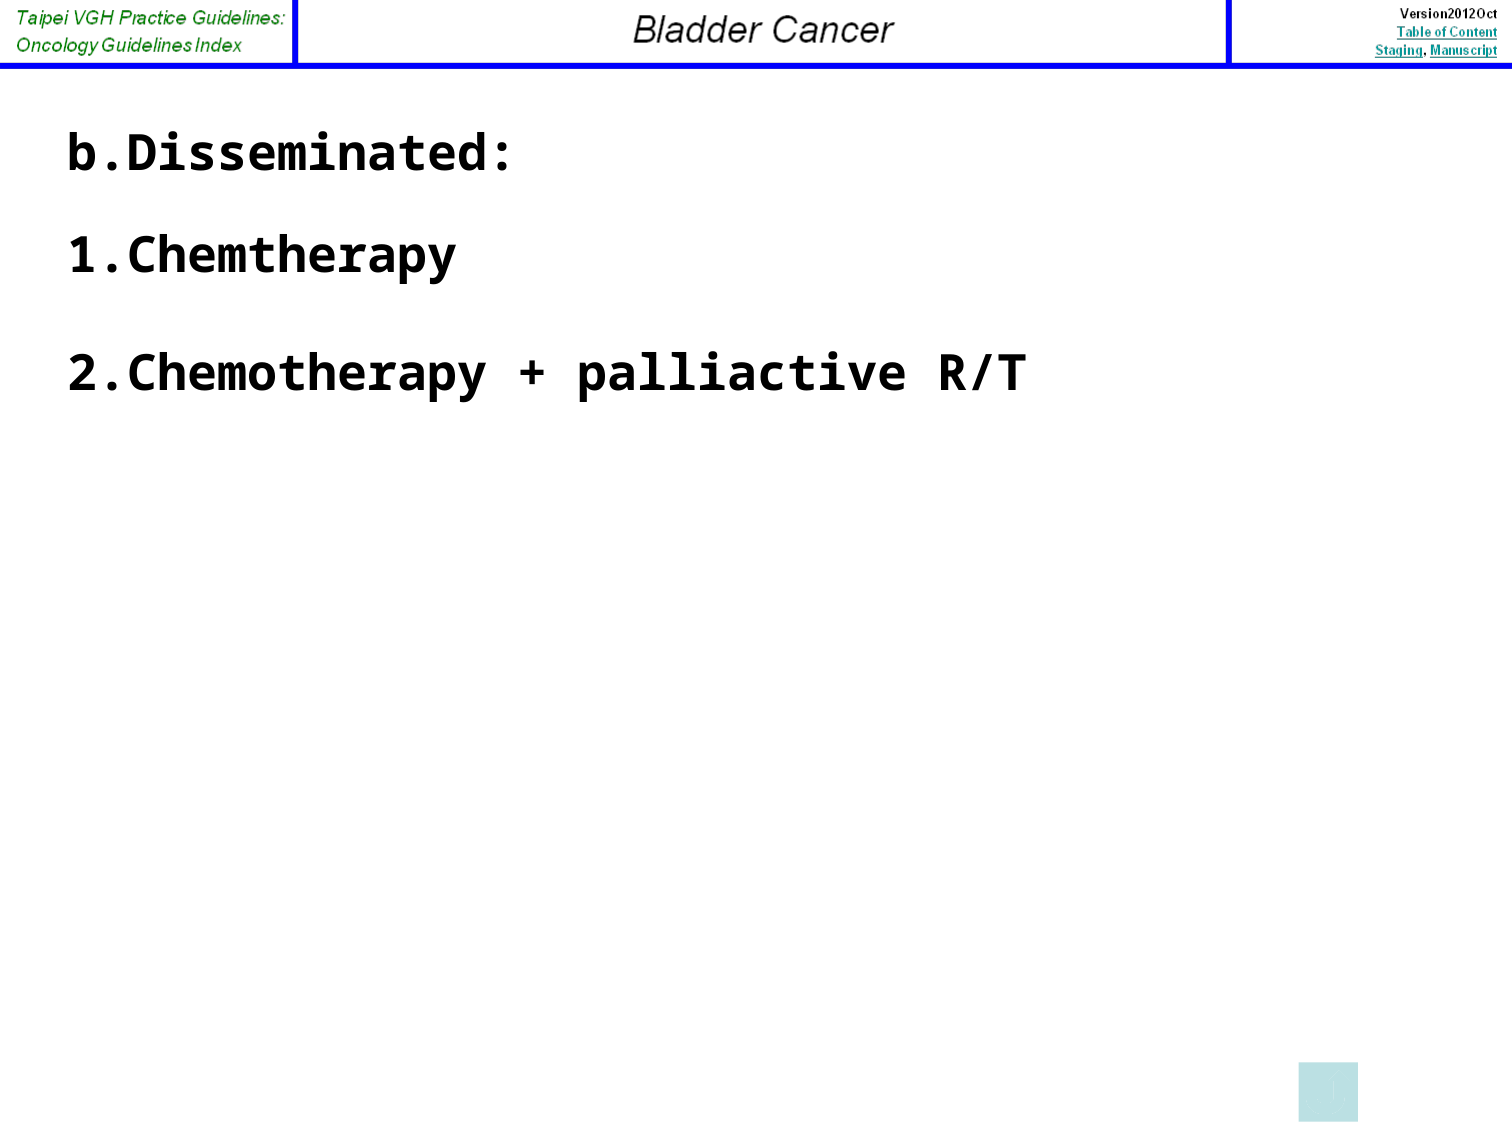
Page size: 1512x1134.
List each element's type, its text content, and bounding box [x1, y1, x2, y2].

subtitle b.Disseminated: 1.Chemtherapy 2.Chemotherapy + palliactive R/T [52, 82, 1477, 438]
